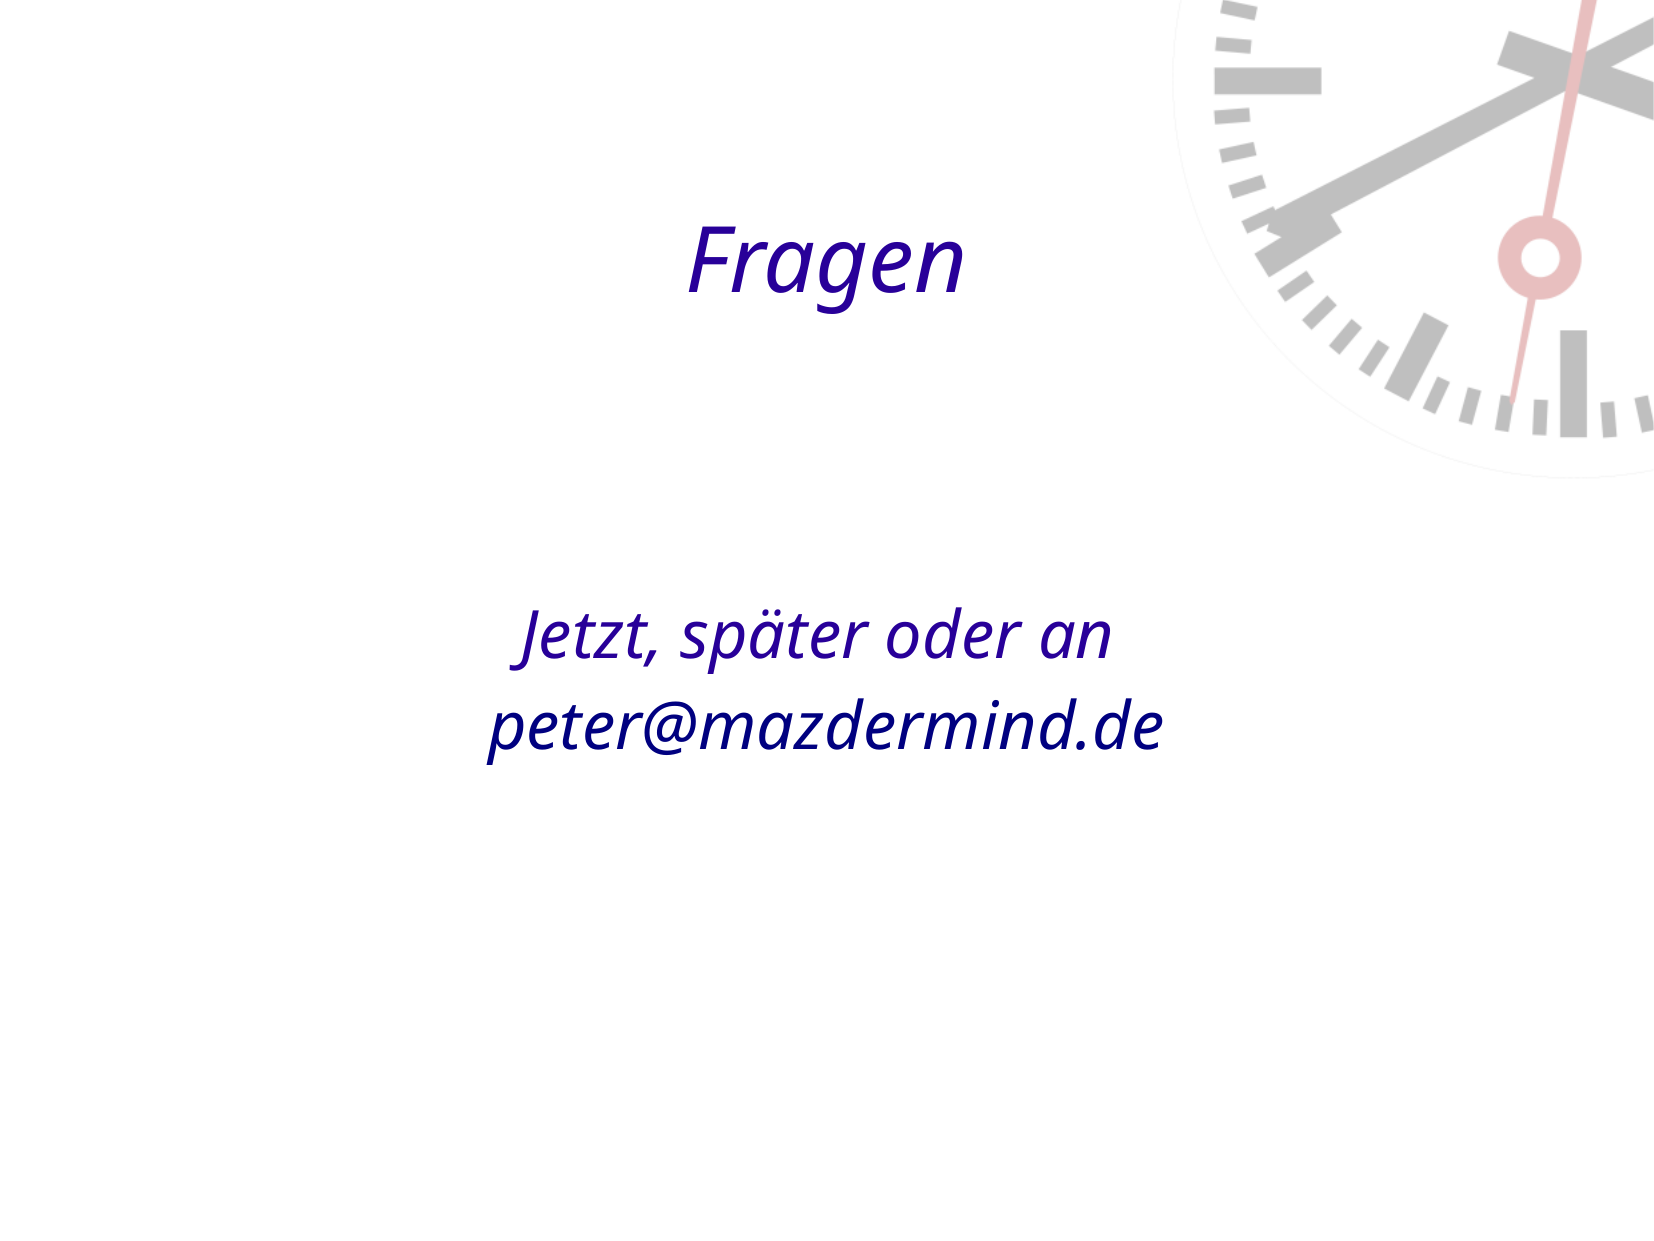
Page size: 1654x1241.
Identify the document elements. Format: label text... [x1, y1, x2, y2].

picture [0, 0, 1654, 1241]
subtitle Jetzt, später oder an peter@mazdermind.de [147, 160, 1506, 1195]
